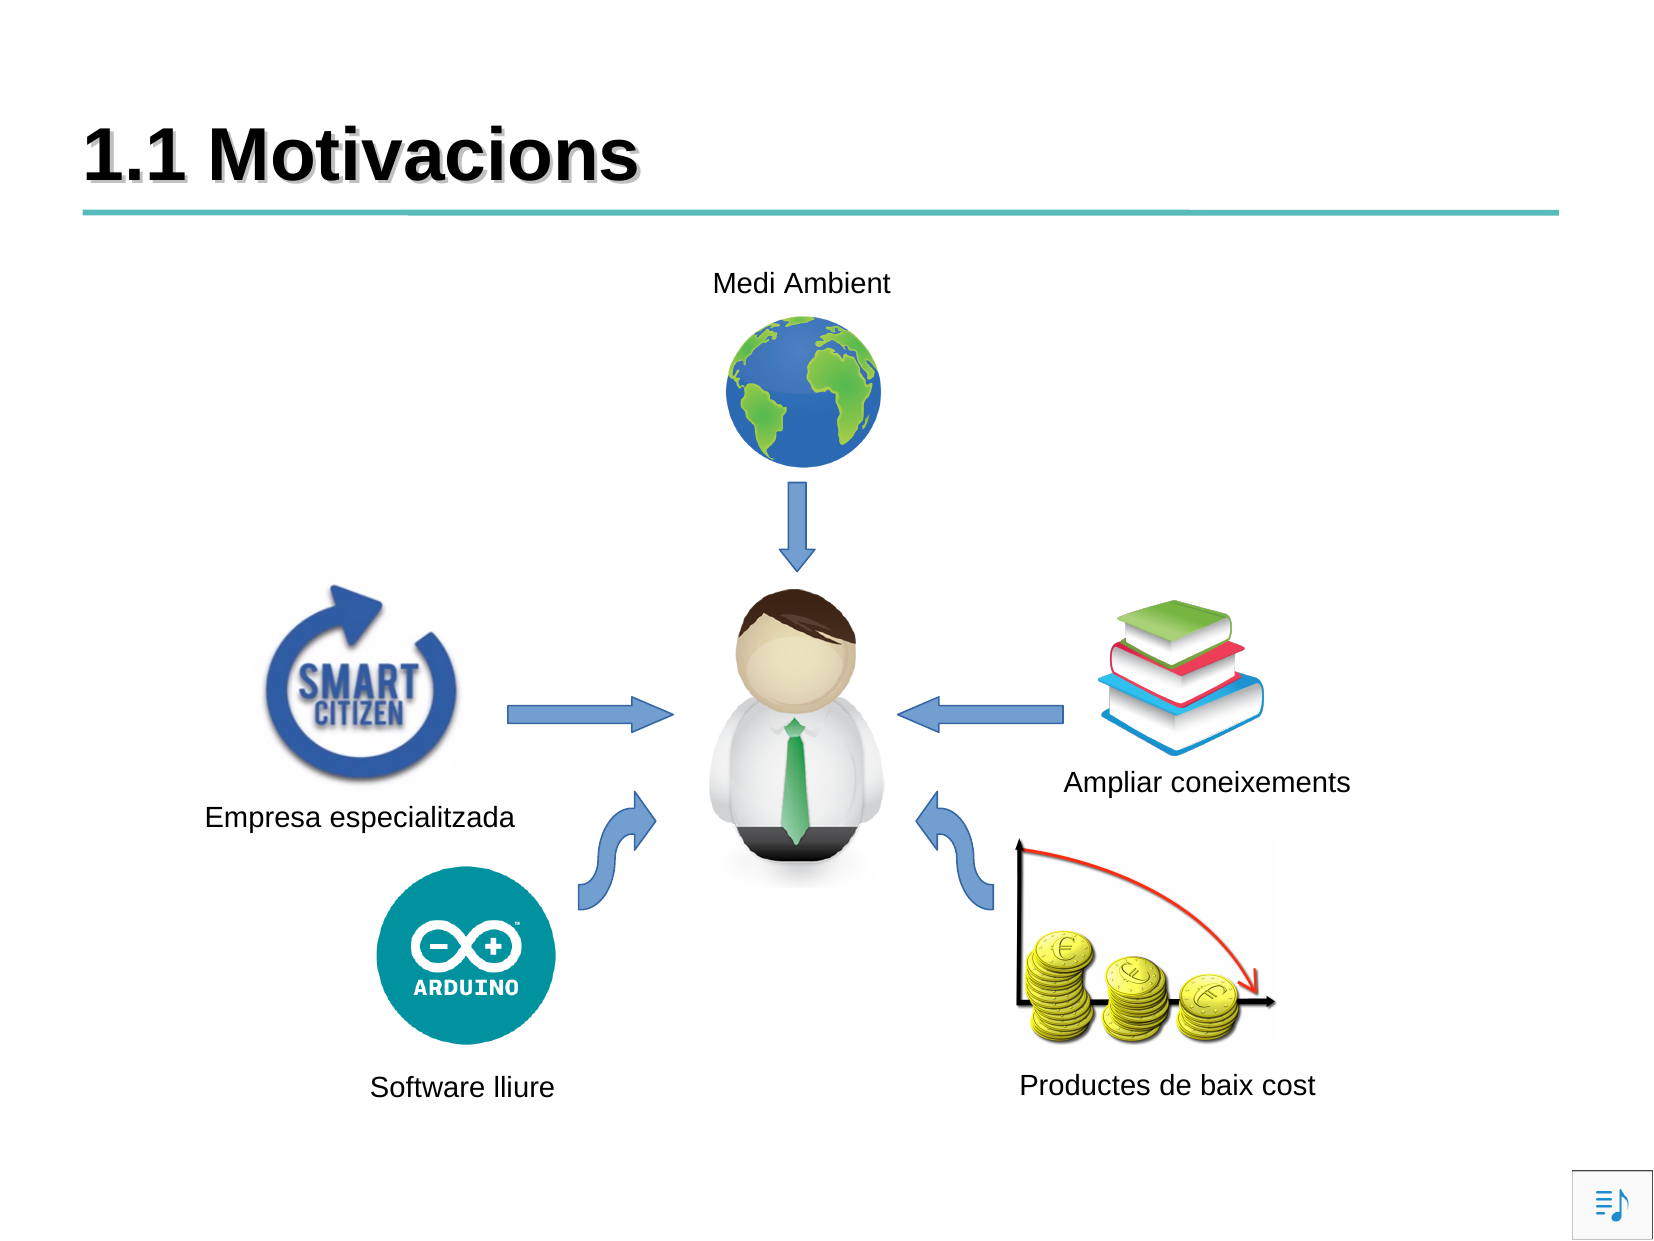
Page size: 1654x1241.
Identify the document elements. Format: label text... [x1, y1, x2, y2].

text_box Empresa especialitzada [189, 791, 544, 874]
picture [688, 573, 905, 889]
text_box [897, 696, 1063, 733]
picture [1098, 600, 1264, 756]
text_box [578, 791, 656, 910]
text_box [1570, 1169, 1654, 1241]
text_box Ampliar coneixements [1047, 756, 1394, 839]
picture [708, 308, 898, 473]
text_box Software lliure [354, 1060, 579, 1111]
text_box [507, 696, 674, 733]
text_box Productes de baix cost [1003, 1059, 1350, 1142]
picture [247, 566, 485, 791]
title 1.1 Motivacions [82, 49, 1571, 257]
text_box [779, 482, 815, 572]
text_box Medi Ambient [696, 257, 922, 308]
picture [1015, 838, 1277, 1046]
picture [366, 862, 567, 1052]
text_box [916, 791, 994, 910]
